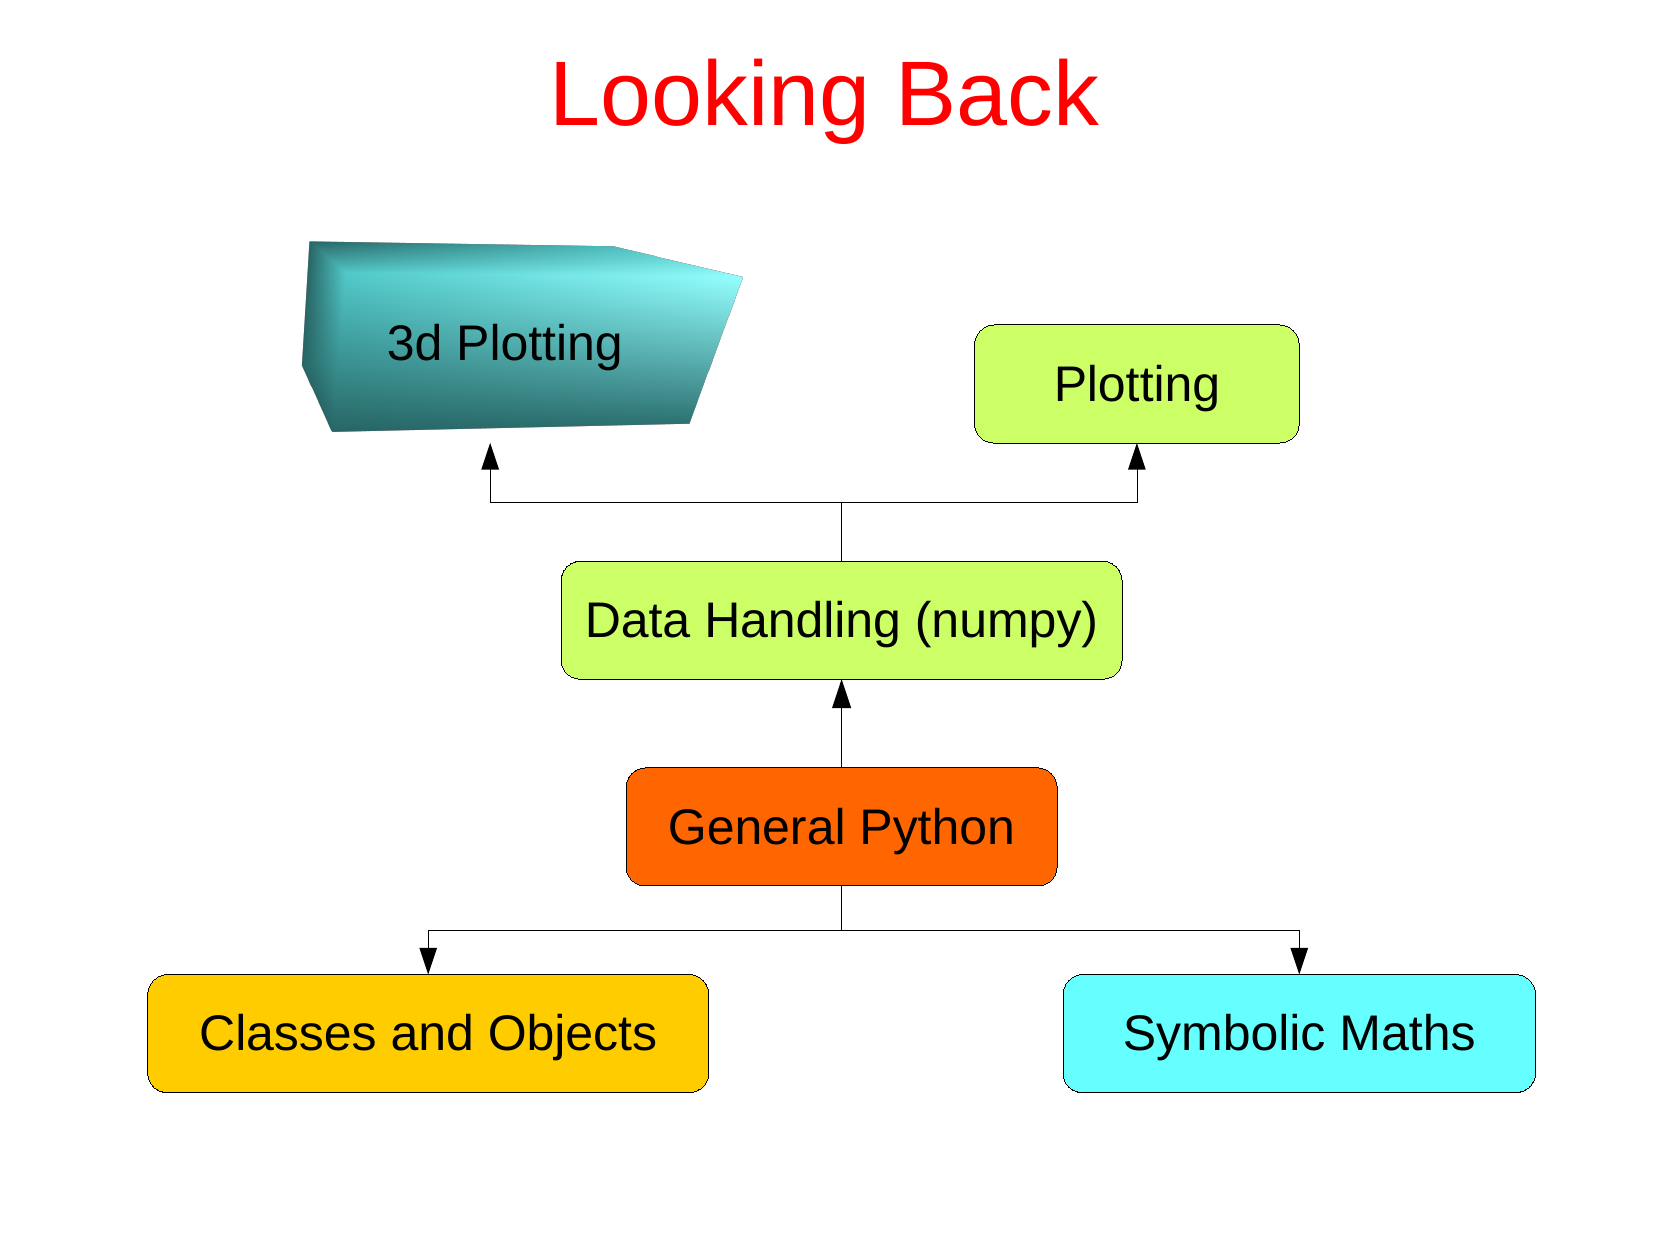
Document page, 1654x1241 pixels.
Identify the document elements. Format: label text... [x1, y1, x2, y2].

text_box General Python [626, 767, 1058, 886]
text_box Looking Back [37, 37, 1613, 151]
text_box Plotting [974, 324, 1300, 444]
text_box 3d Plotting [372, 307, 668, 379]
text_box Symbolic Maths [1063, 974, 1536, 1093]
text_box Classes and Objects [147, 974, 709, 1093]
text_box Data Handling (numpy) [561, 561, 1123, 680]
